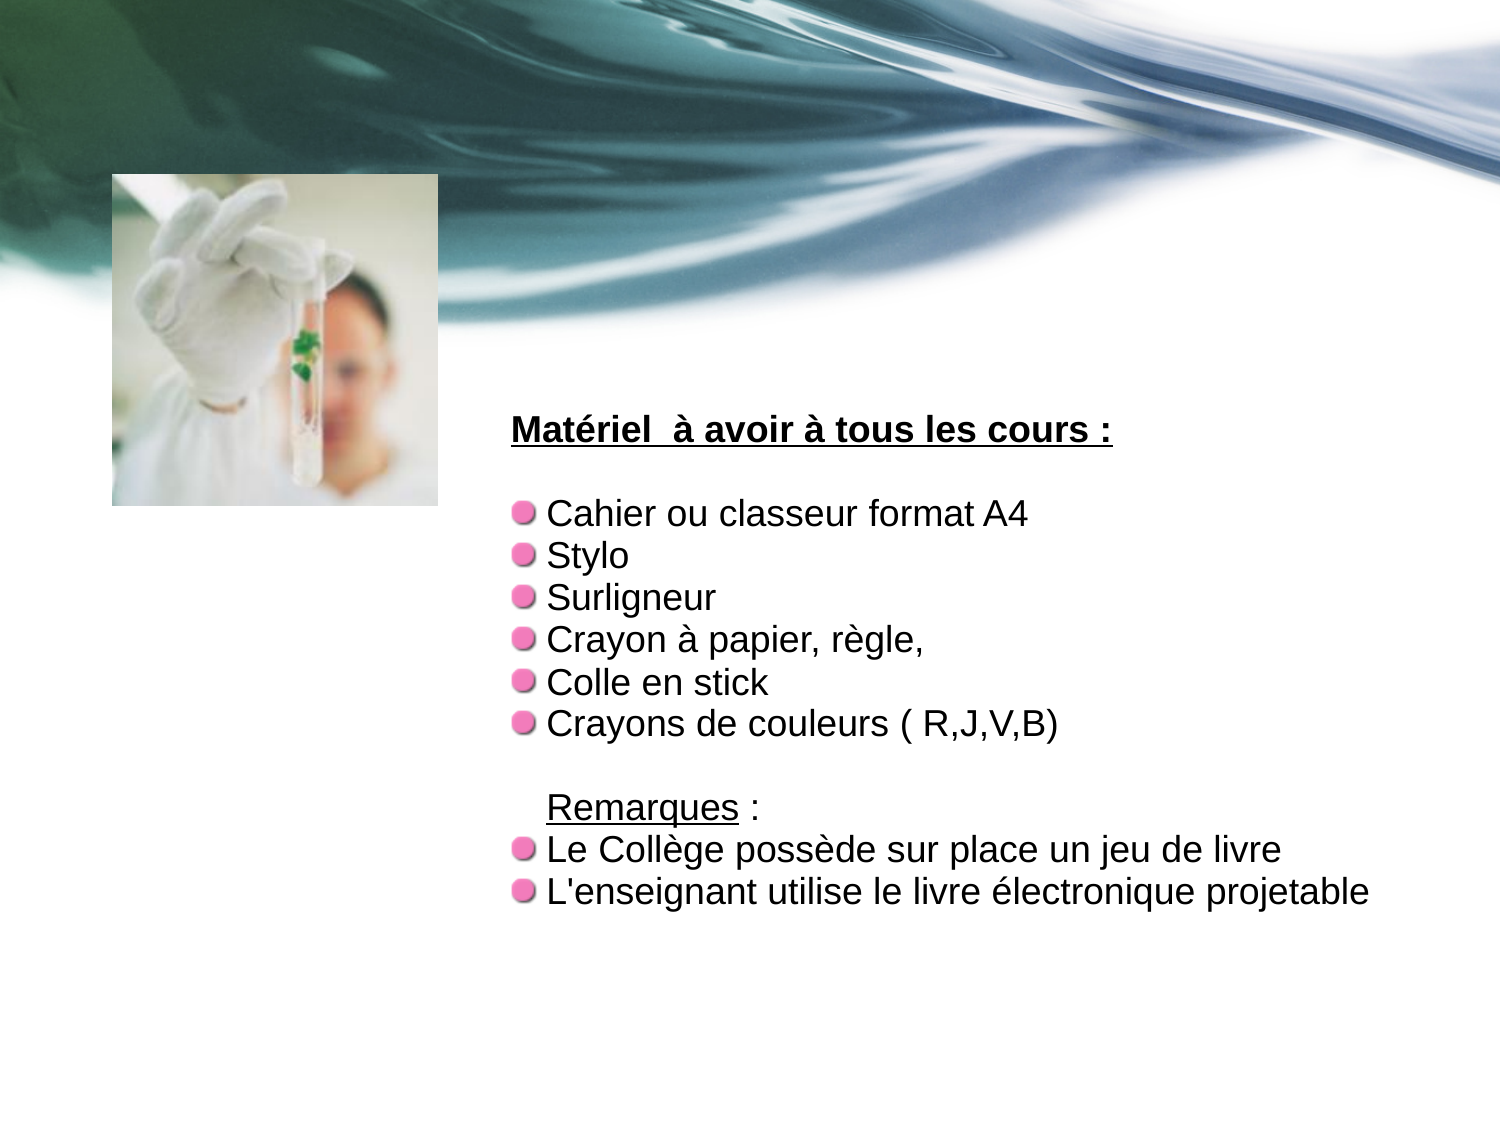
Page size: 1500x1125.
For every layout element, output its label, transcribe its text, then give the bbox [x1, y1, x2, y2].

picture [5, 0, 1500, 904]
text_box Matériel à avoir à tous les cours : Cahier ou classeur format A4 Stylo Surligneur Crayon à papier, règle, Colle en stick Crayons de couleurs ( R,J,V,B) Remarques : Le Collège possède sur place un jeu de livre L'enseignant utilise le livre électronique projetable [496, 401, 1385, 965]
